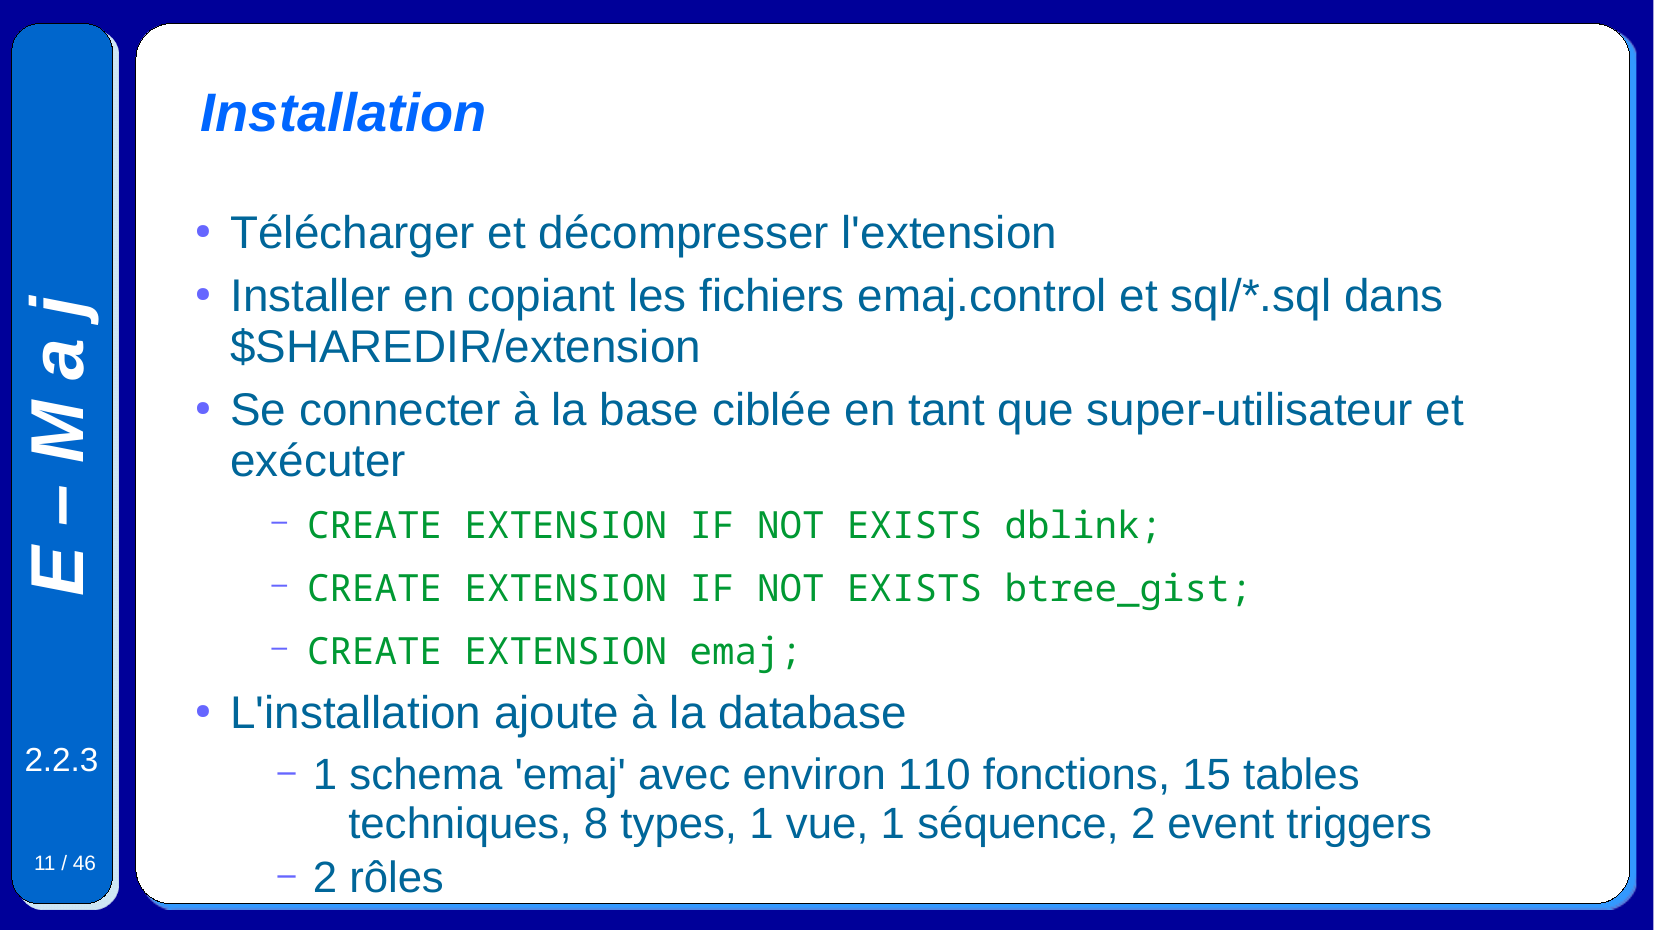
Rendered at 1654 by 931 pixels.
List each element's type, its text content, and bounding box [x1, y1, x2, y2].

list Télécharger et décompresser l'extension Installer en copiant les fichiers emaj.control et sql/*.sql dans $SHAREDIR/extension Se connecter à la base ciblée en tant que super-utilisateur et exécuter CREATE EXTENSION IF NOT EXISTS dblink; CREATE EXTENSION IF NOT EXISTS btree_gist; CREATE EXTENSION emaj; L'installation ajoute à la database 1 schema 'emaj' avec environ 110 fonctions, 15 tables techniques, 8 types, 1 vue, 1 séquence, 2 event triggers 2 rôles [177, 206, 1587, 880]
title Installation [200, 34, 1575, 191]
